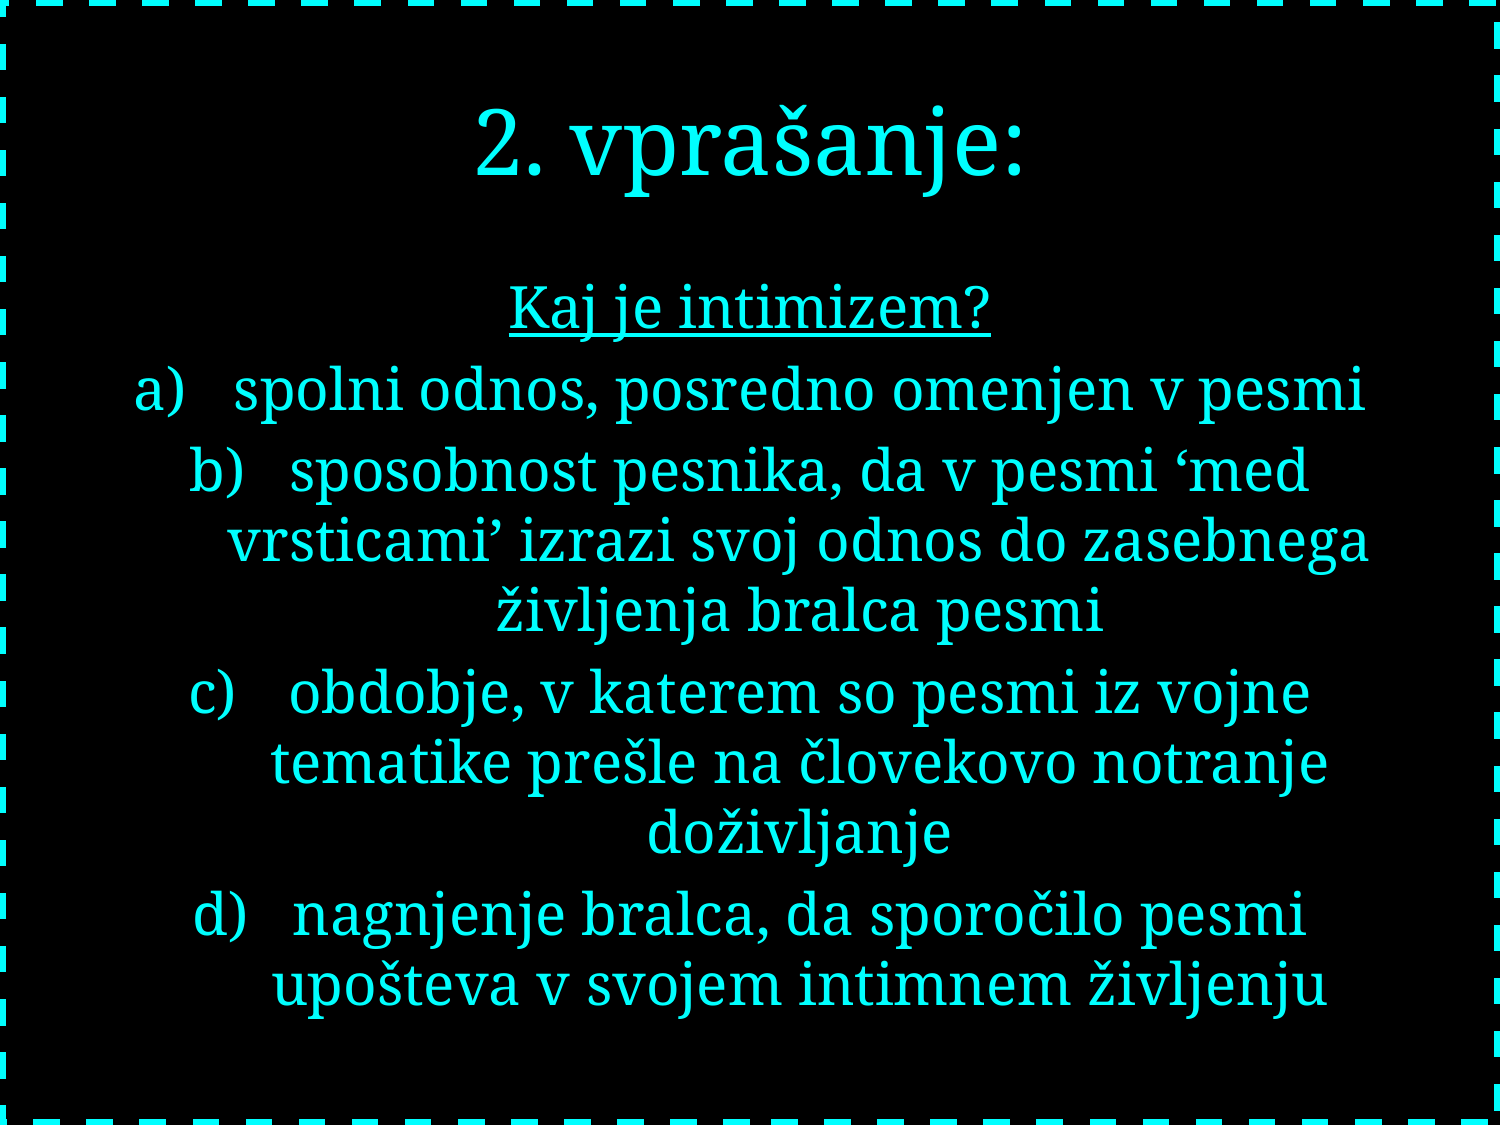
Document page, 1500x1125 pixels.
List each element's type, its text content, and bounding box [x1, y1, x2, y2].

title 2. vprašanje: [75, 45, 1425, 233]
list Kaj je intimizem? spolni odnos, posredno omenjen v pesmi sposobnost pesnika, da v pesmi ‘med vrsticami’ izrazi svoj odnos do zasebnega življenja bralca pesmi obdobje, v katerem so pesmi iz vojne tematike prešle na človekovo notranje doživljanje nagnjenje bralca, da sporočilo pesmi upošteva v svojem intimnem življenju [75, 262, 1425, 1005]
